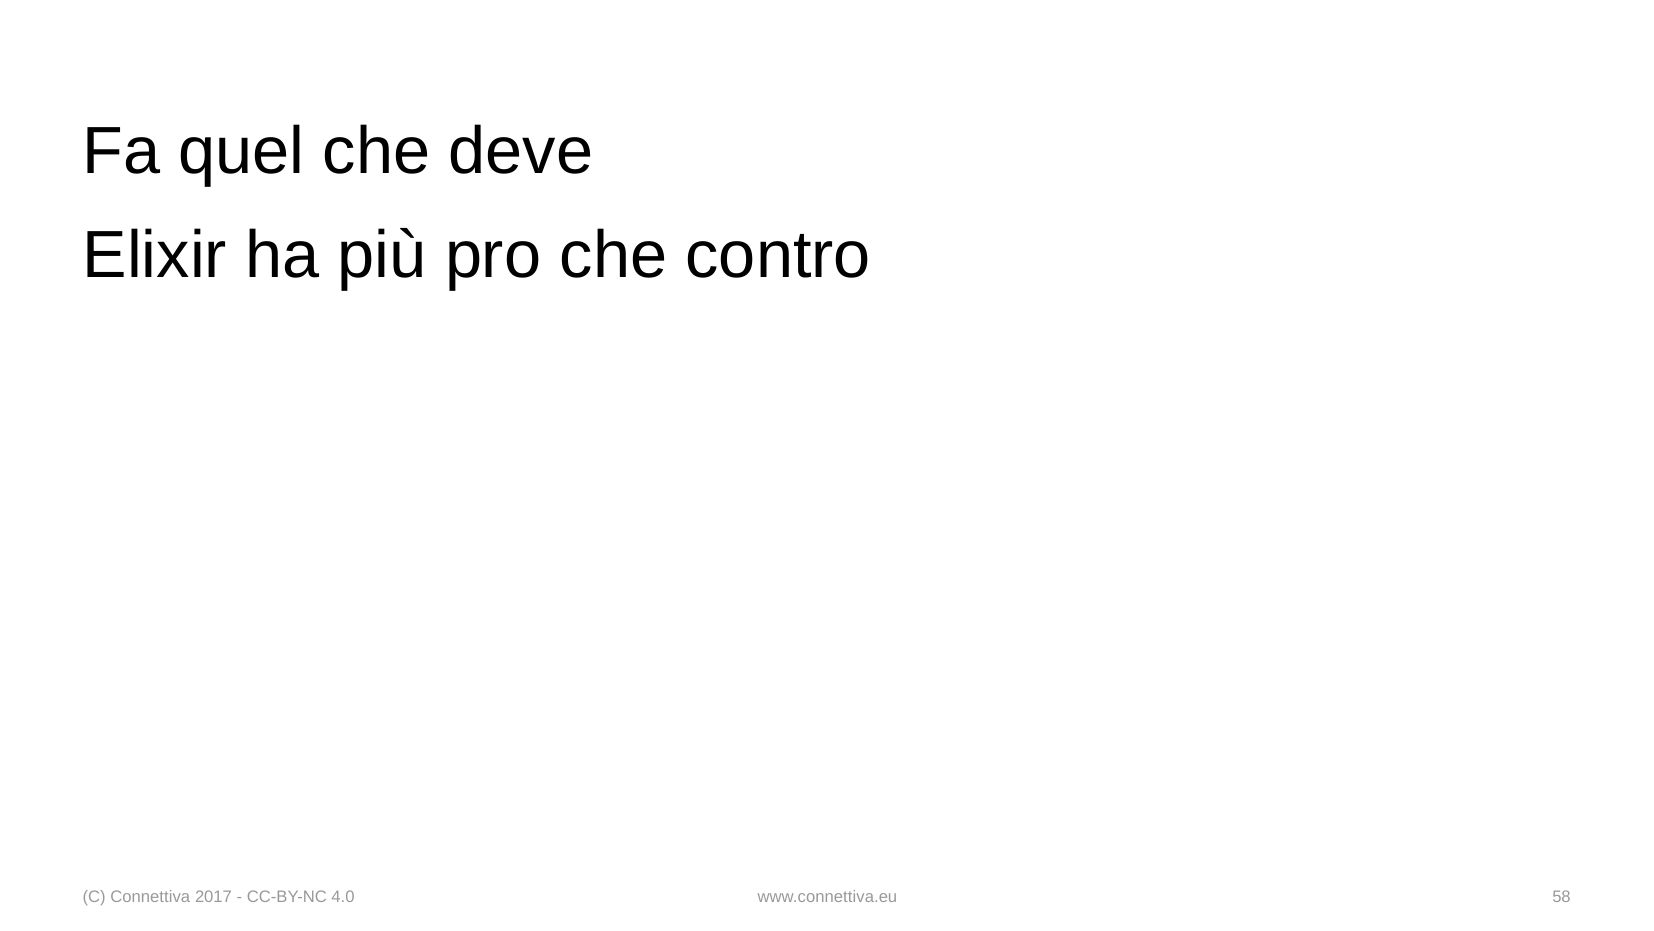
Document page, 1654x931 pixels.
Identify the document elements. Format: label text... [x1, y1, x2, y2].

list Fa quel che deve Elixir ha più pro che contro [82, 113, 1571, 833]
